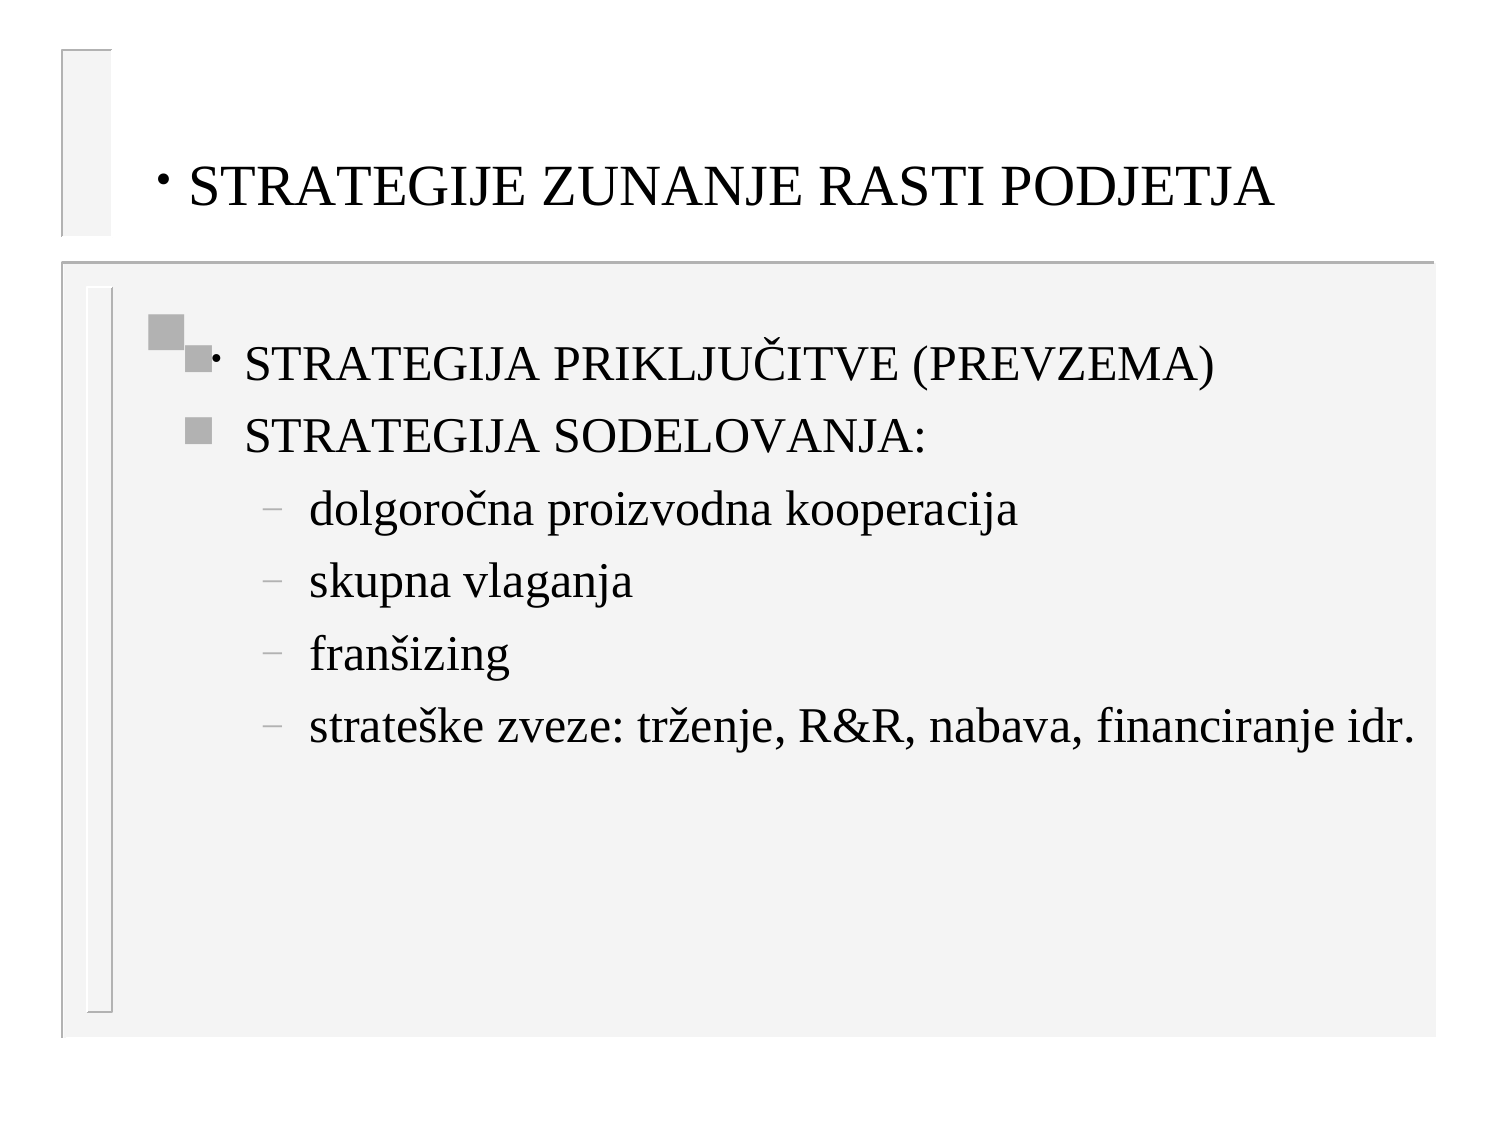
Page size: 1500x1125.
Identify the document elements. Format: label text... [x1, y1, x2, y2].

title . [137, 56, 1413, 238]
text_box STRATEGIJE ZUNANJE RASTI PODJETJA [172, 91, 1448, 273]
list . [137, 287, 1413, 963]
text_box STRATEGIJA PRIKLJUČITVE (PREVZEMA) STRATEGIJA SODELOVANJA: dolgoročna proizvodna kooperacija skupna vlaganja franšizing strateške zveze: trženje, R&R, nabava, financiranje idr. [172, 322, 1448, 998]
